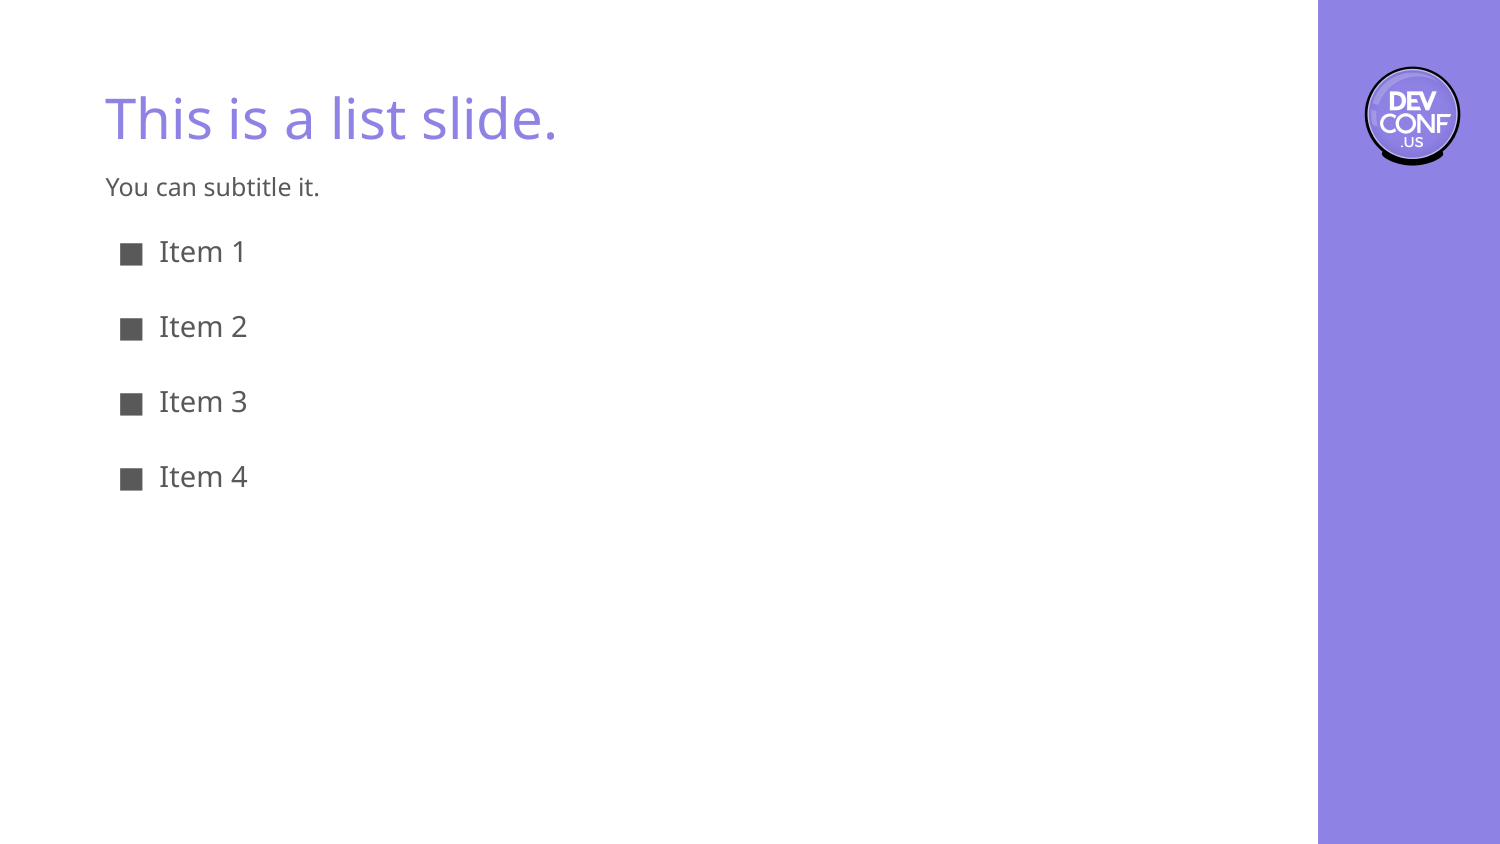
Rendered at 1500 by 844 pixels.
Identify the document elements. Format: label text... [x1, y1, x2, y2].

picture [1358, 61, 1467, 170]
list Item 1 Item 2 Item 3 Item 4 [103, 224, 1098, 740]
title This is a list slide. [105, 70, 1100, 163]
subtitle You can subtitle it. [105, 163, 1100, 208]
